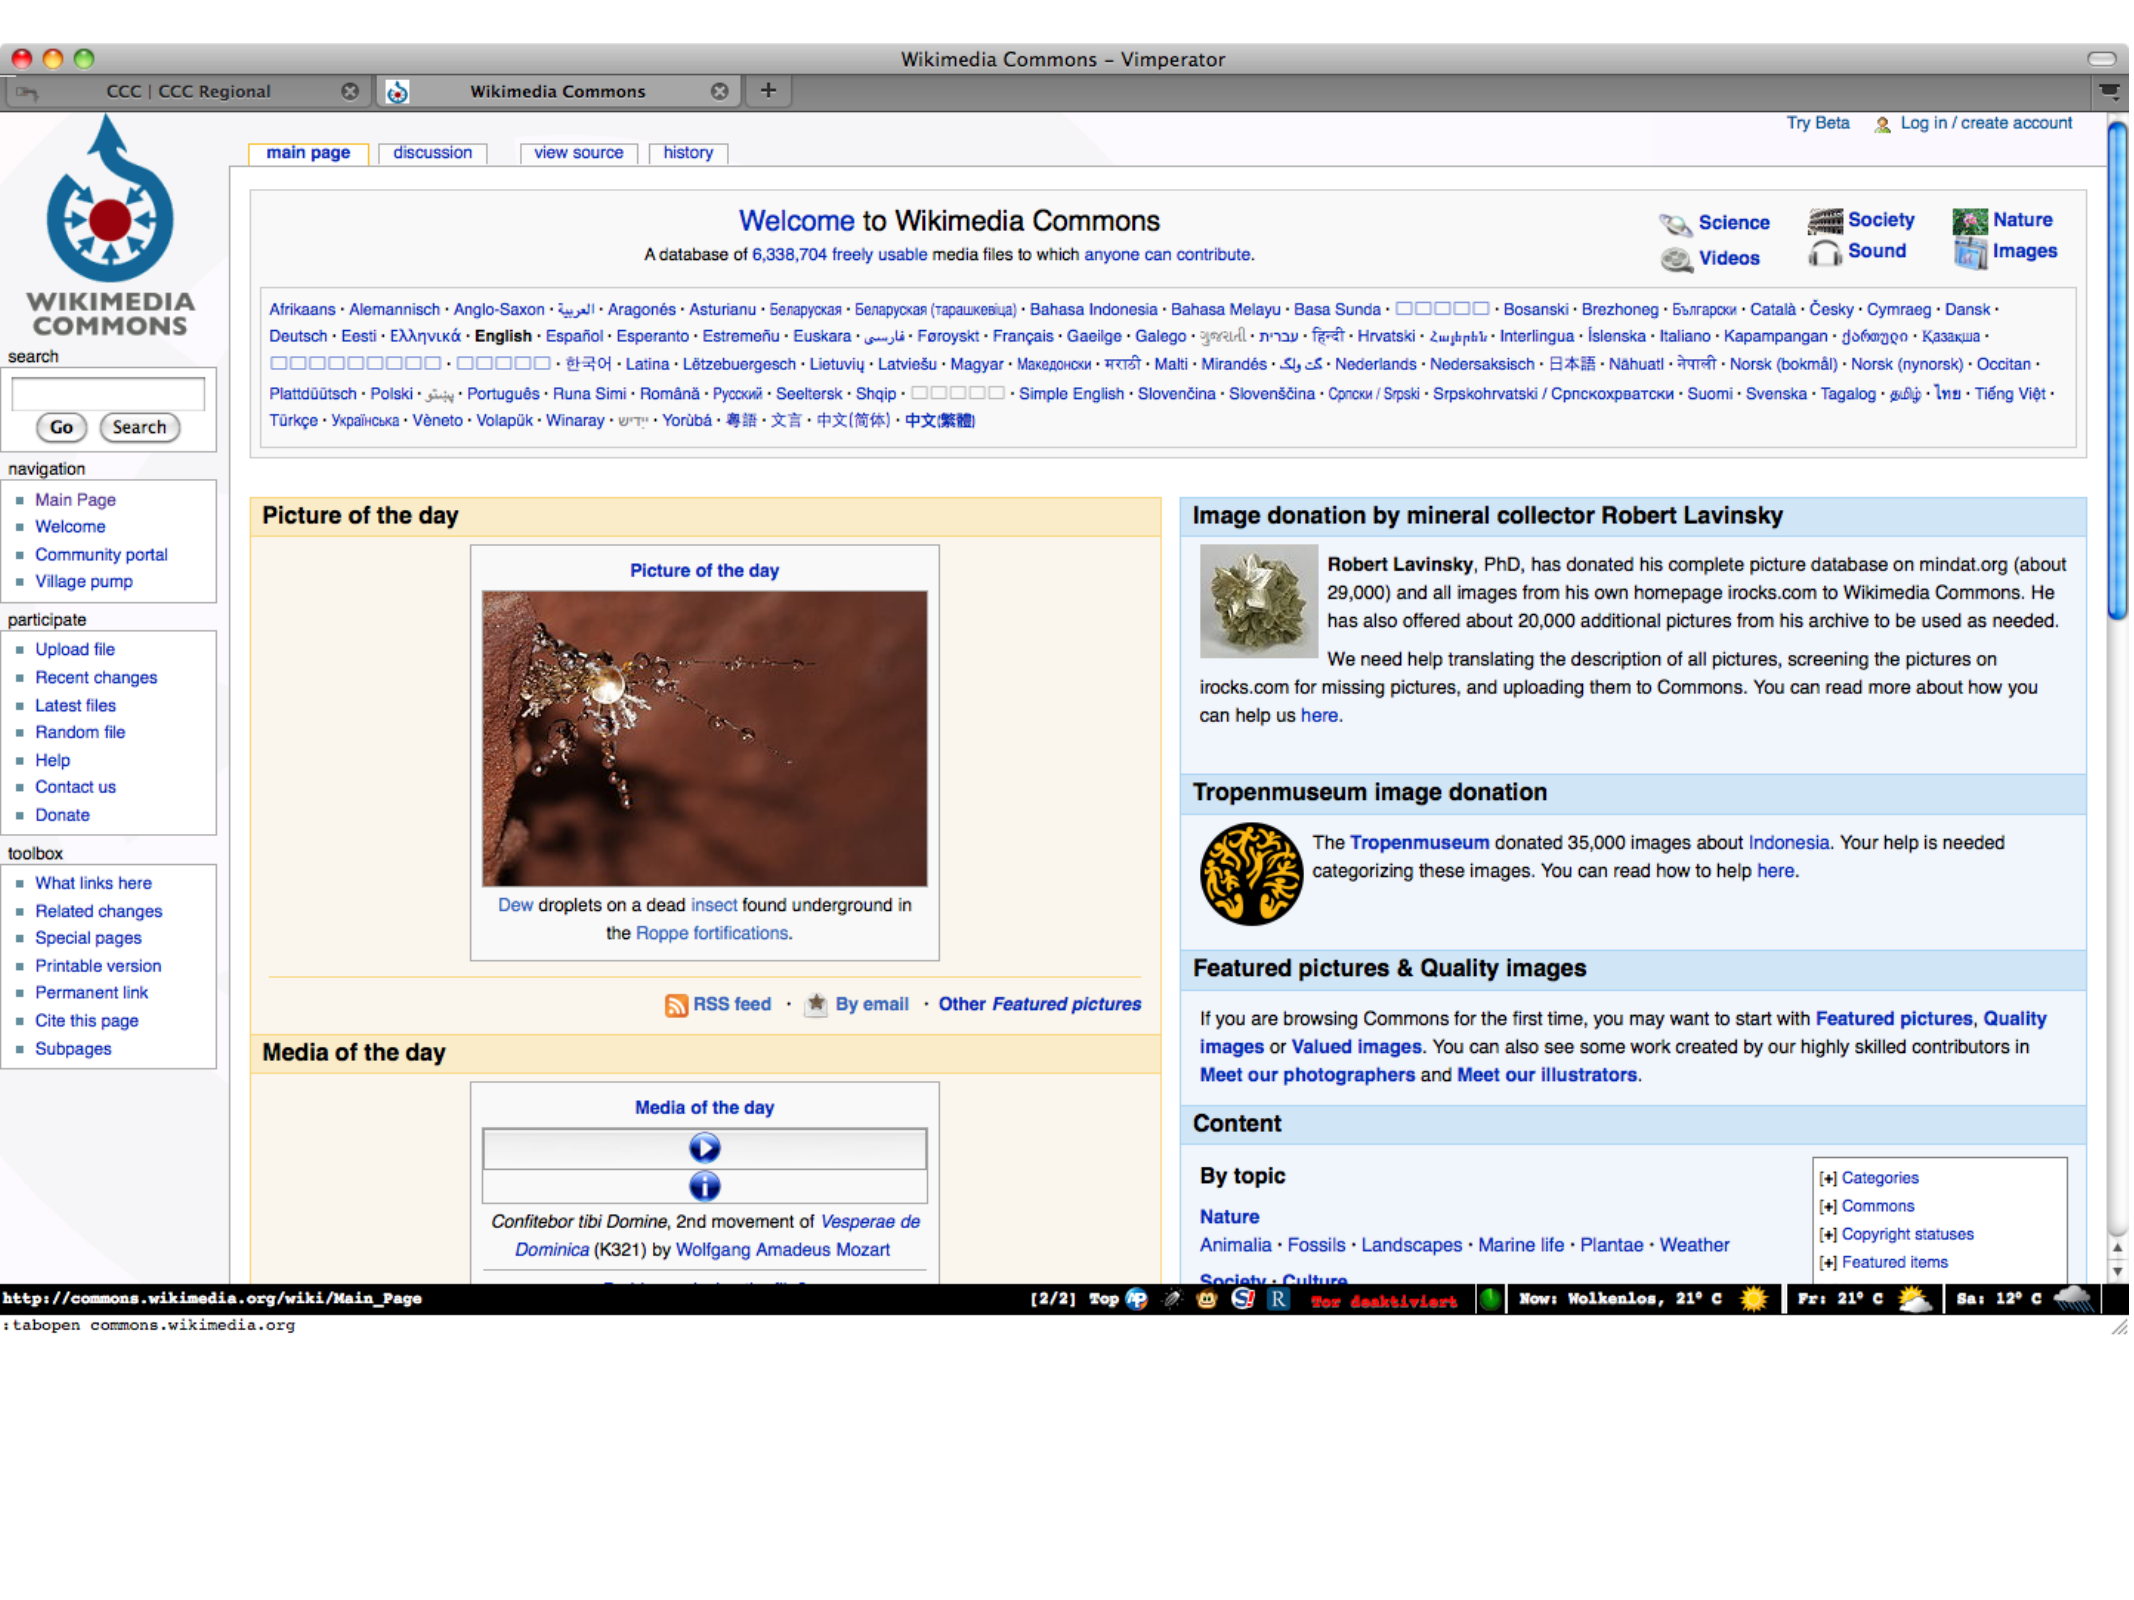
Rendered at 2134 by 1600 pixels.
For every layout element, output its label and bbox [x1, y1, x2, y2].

picture [0, 43, 2129, 1336]
